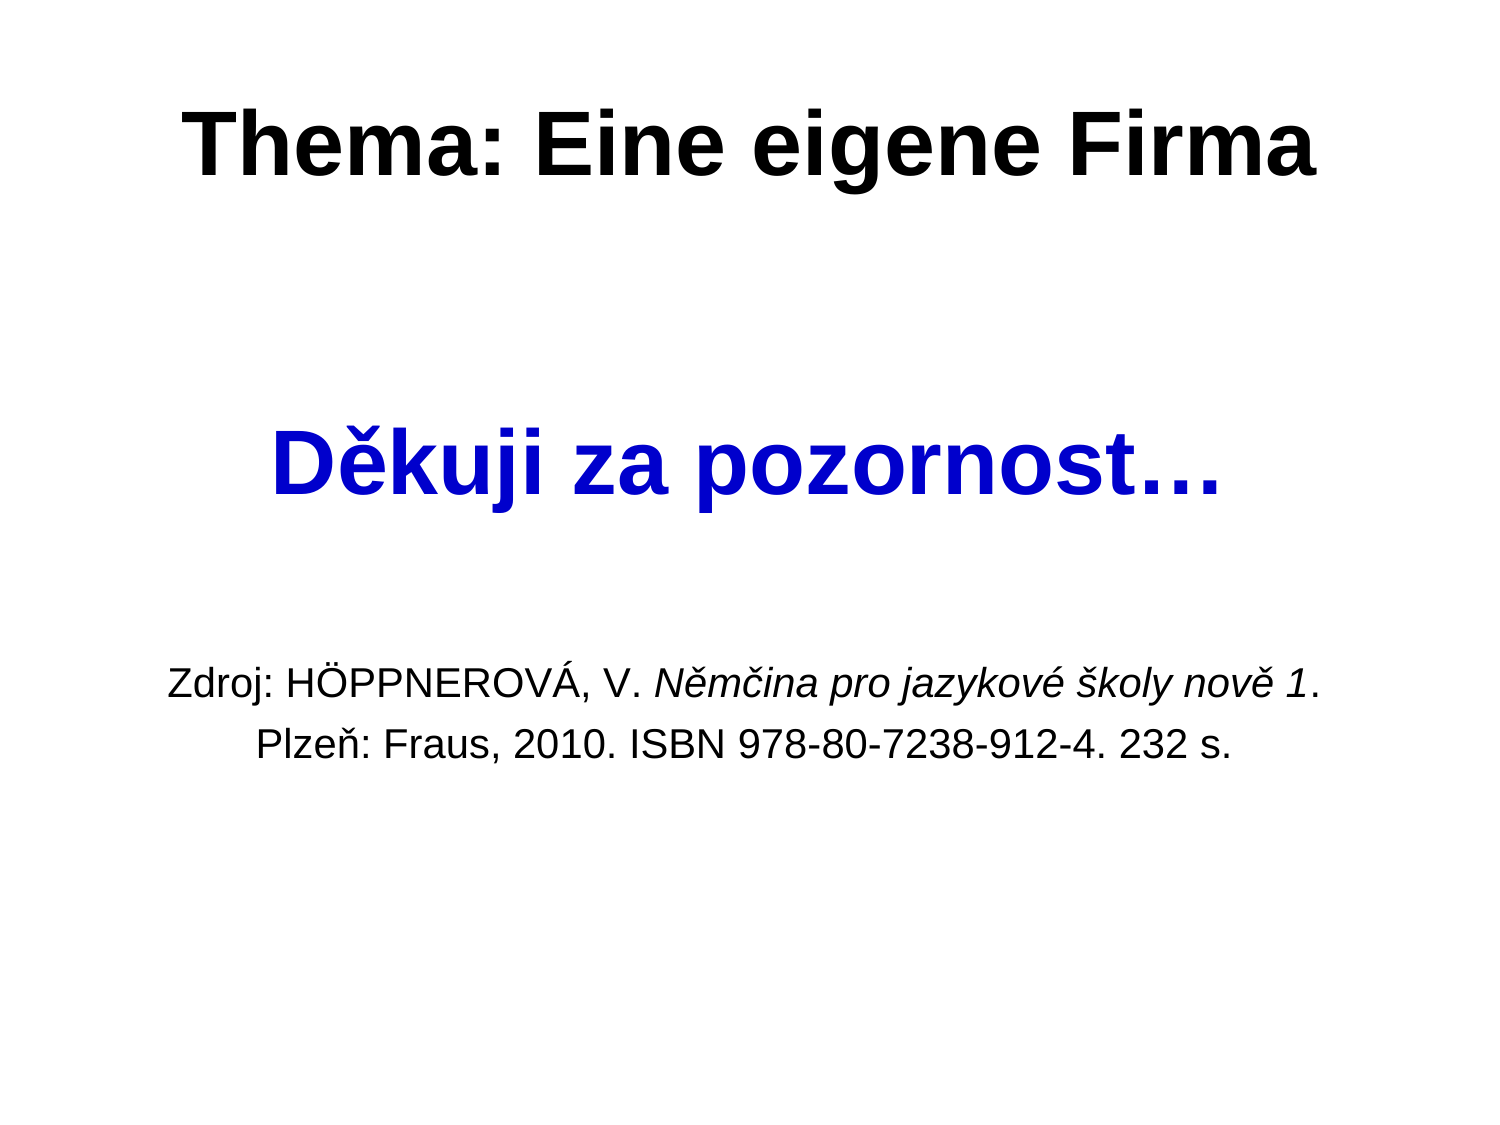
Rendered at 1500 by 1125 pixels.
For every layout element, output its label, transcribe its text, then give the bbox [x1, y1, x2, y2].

title Thema: Eine eigene Firma [75, 45, 1426, 233]
list Děkuji za pozornost… Zdroj: HÖPPNEROVÁ, V. Němčina pro jazykové školy nově 1. Plzeň: Fraus, 2010. ISBN 978-80-7238-912-4. 232 s. [75, 262, 1426, 1006]
